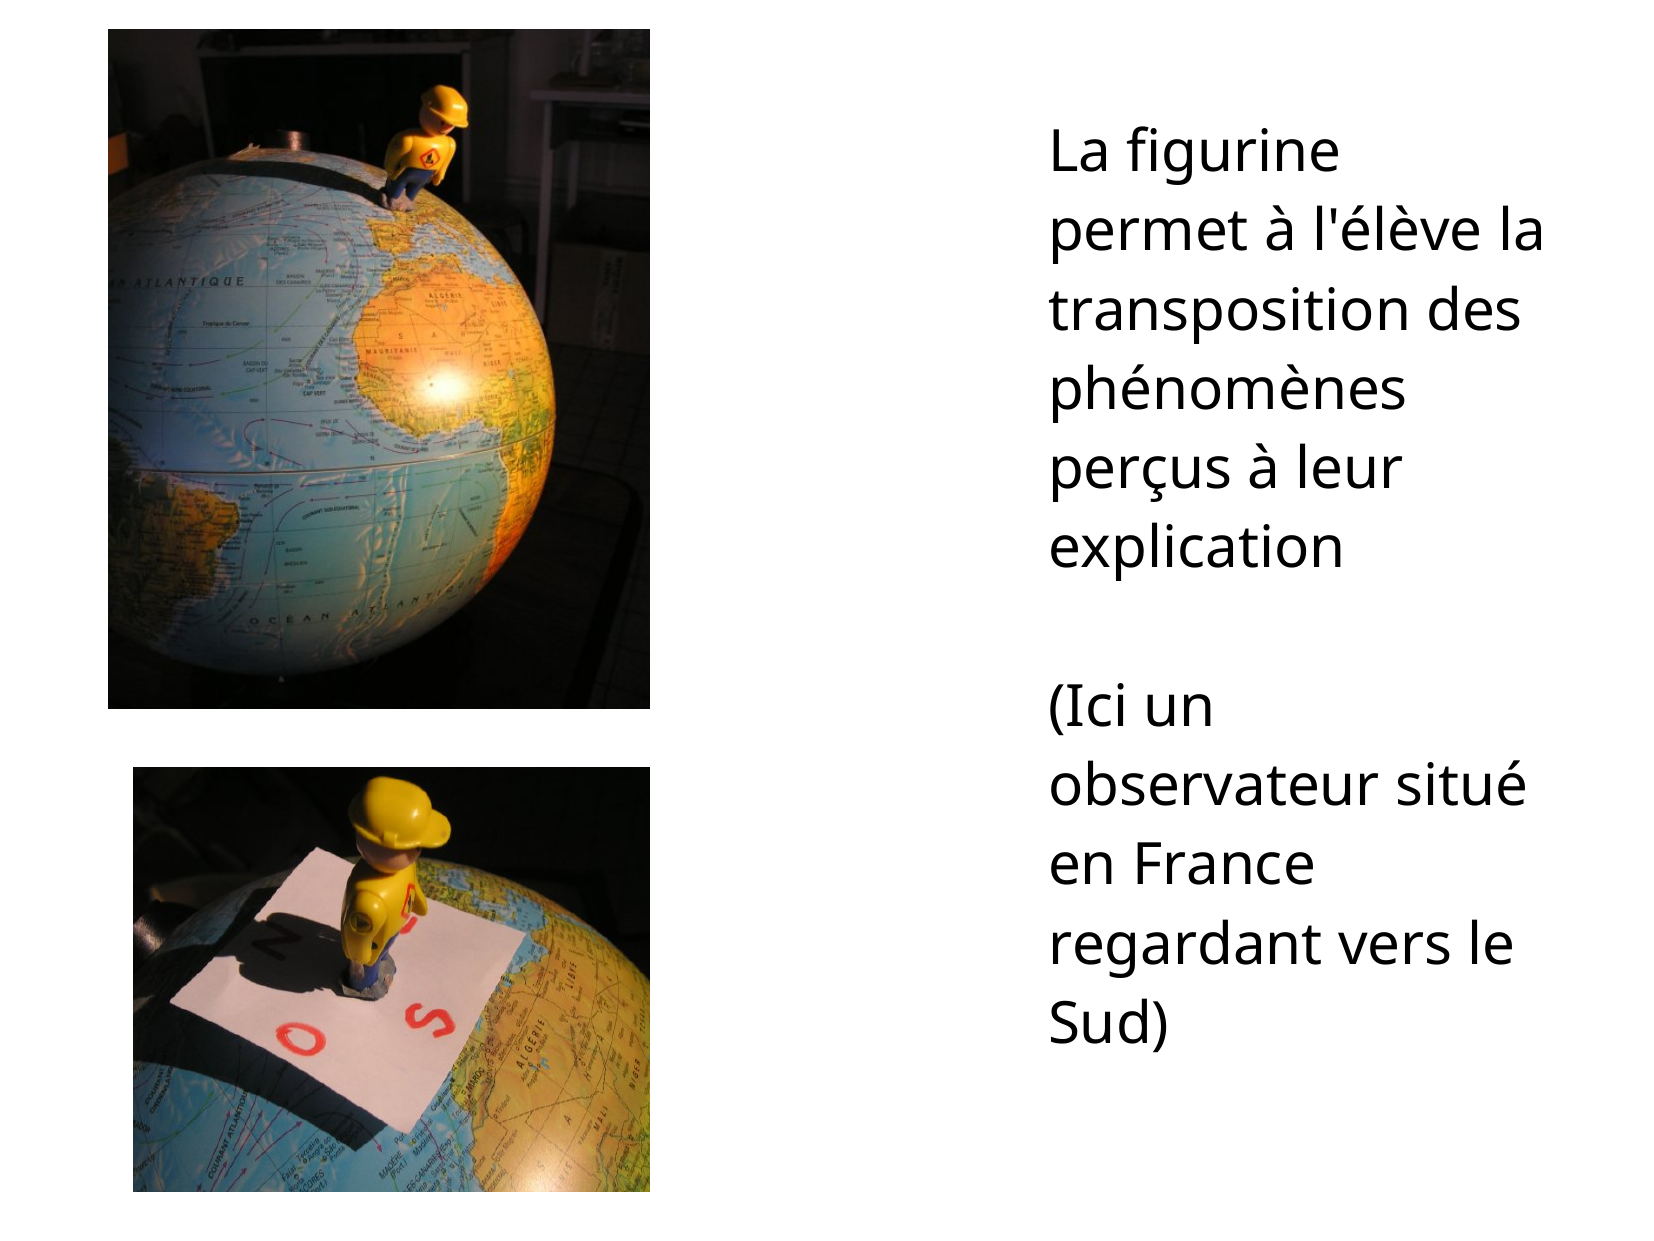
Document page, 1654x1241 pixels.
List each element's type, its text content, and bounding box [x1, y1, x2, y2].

picture [133, 767, 650, 1192]
picture [108, 29, 650, 709]
text_box La figurine permet à l'élève la transposition des phénomènes perçus à leur explication (Ici un observateur situé en France regardant vers le Sud) [1033, 101, 1565, 934]
